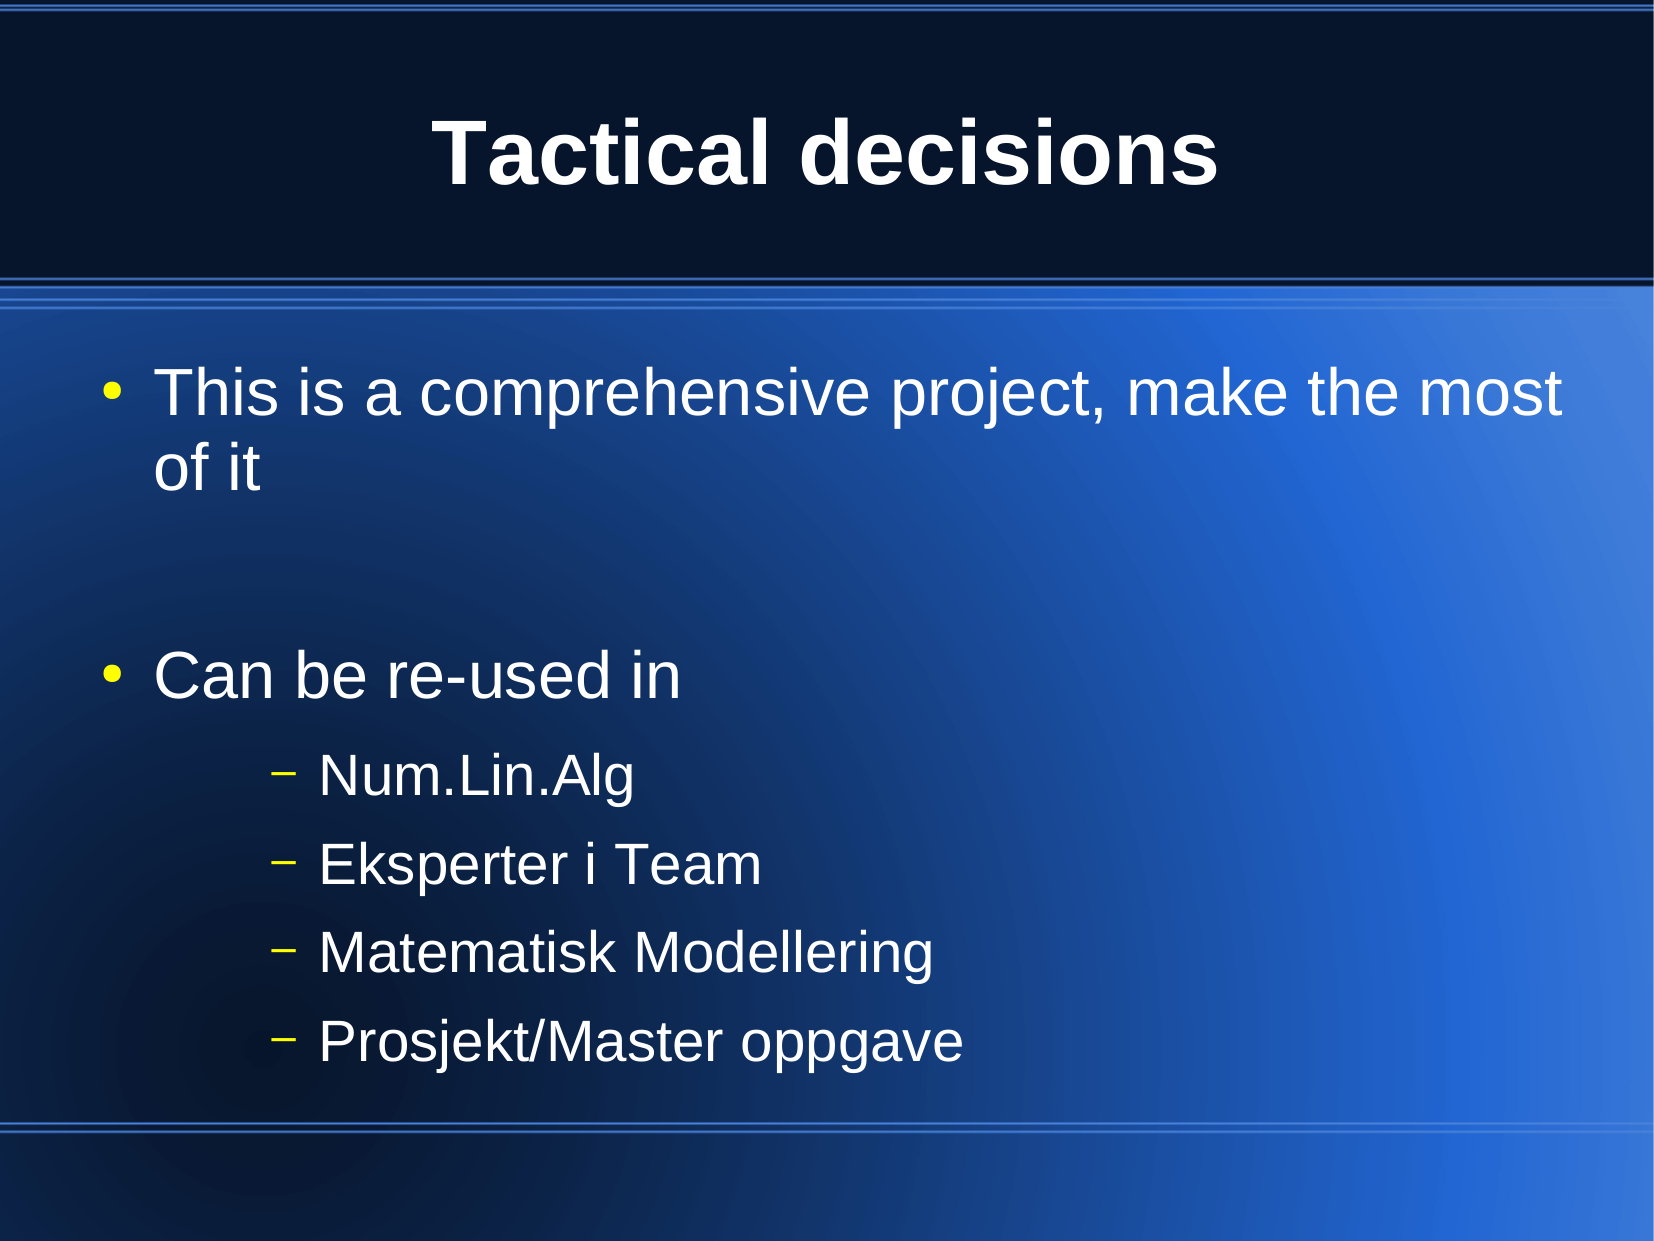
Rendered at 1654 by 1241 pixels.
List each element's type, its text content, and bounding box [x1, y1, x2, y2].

picture [0, 0, 1654, 1241]
title Tactical decisions [82, 49, 1571, 257]
list This is a comprehensive project, make the most of it Can be re-used in Num.Lin.Alg Eksperter i Team Matematisk Modellering Prosjekt/Master oppgave [82, 355, 1571, 1075]
